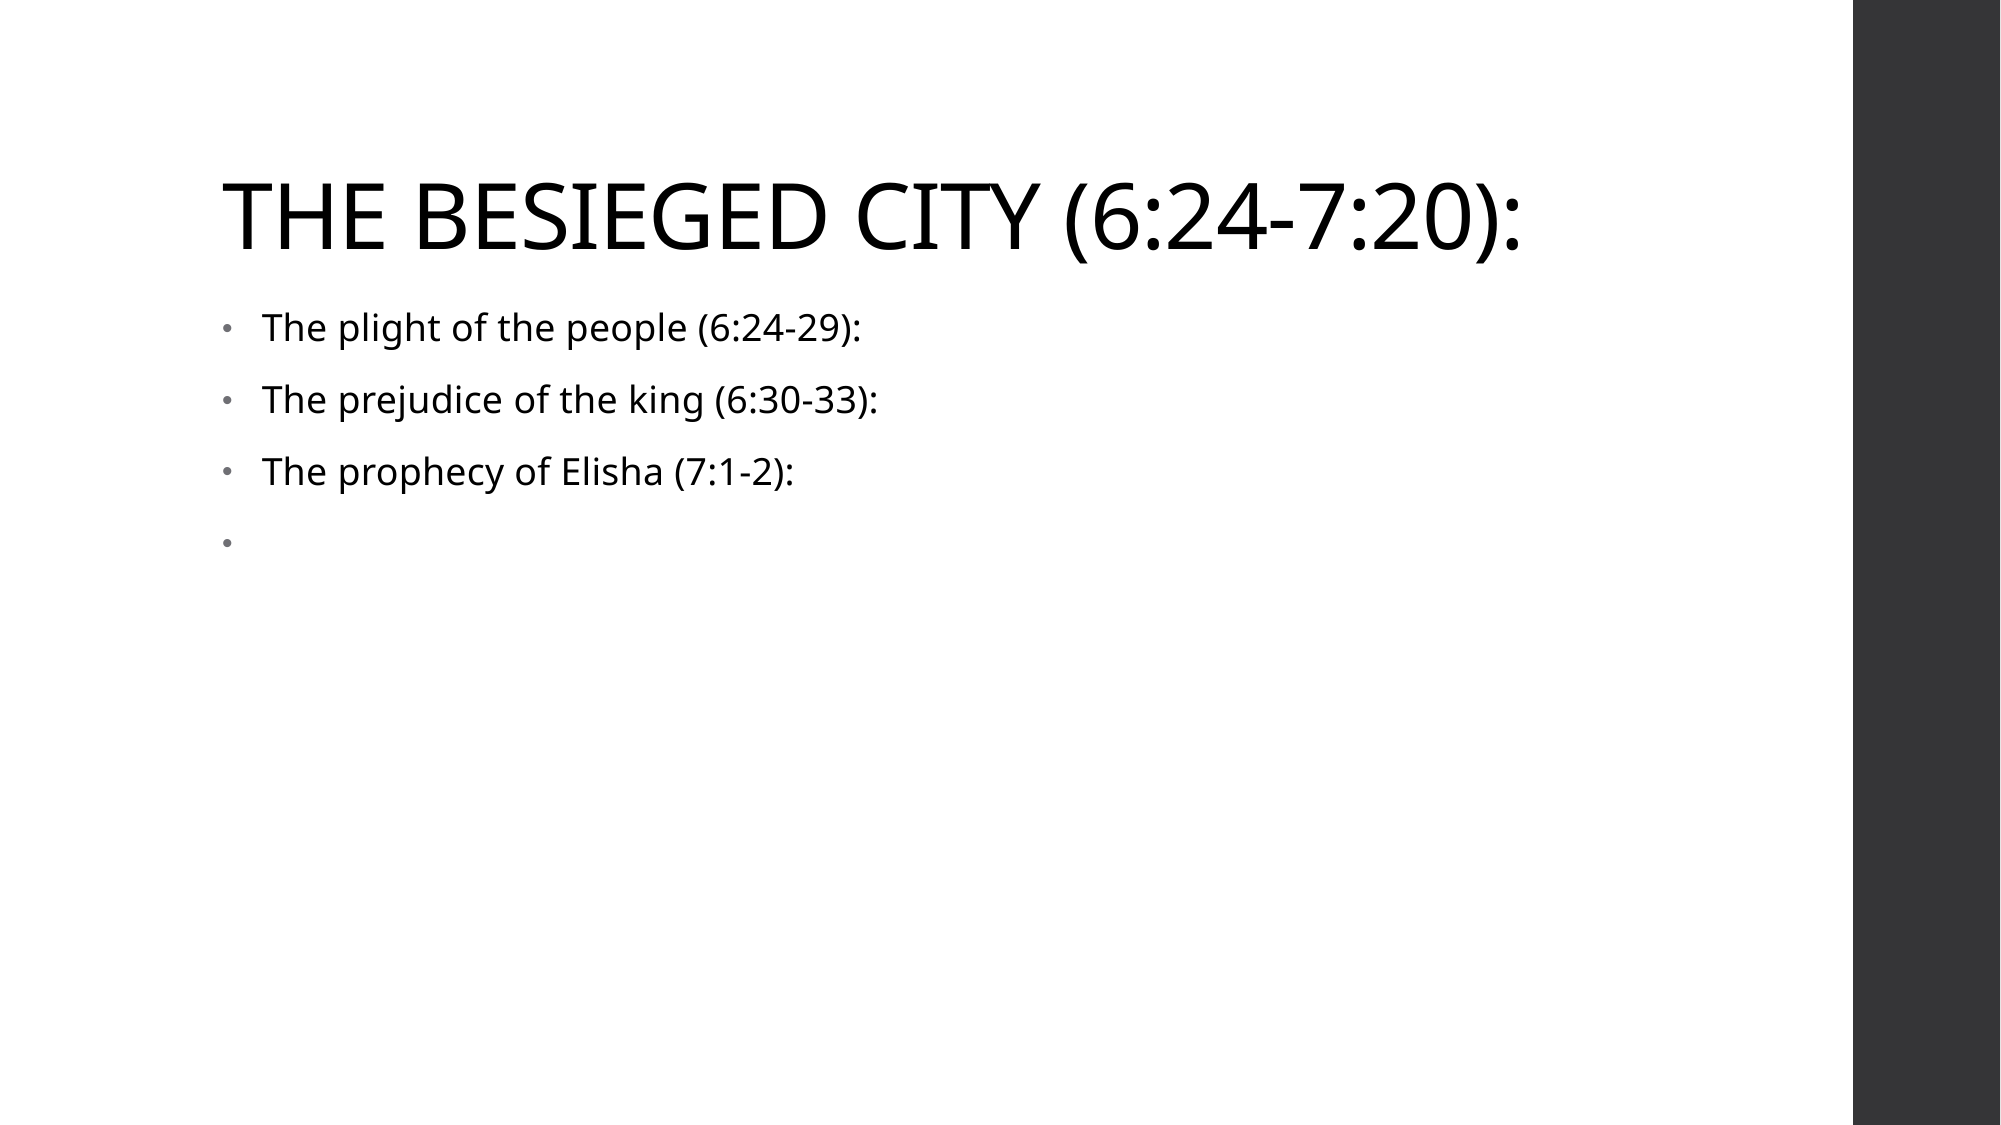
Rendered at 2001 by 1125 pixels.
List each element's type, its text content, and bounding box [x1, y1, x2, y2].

list The plight of the people (6:24-29): The prejudice of the king (6:30-33): The prophecy of Elisha (7:1-2): [206, 299, 1617, 1014]
title THE BESIEGED CITY (6:24-7:20): [206, 60, 1797, 278]
